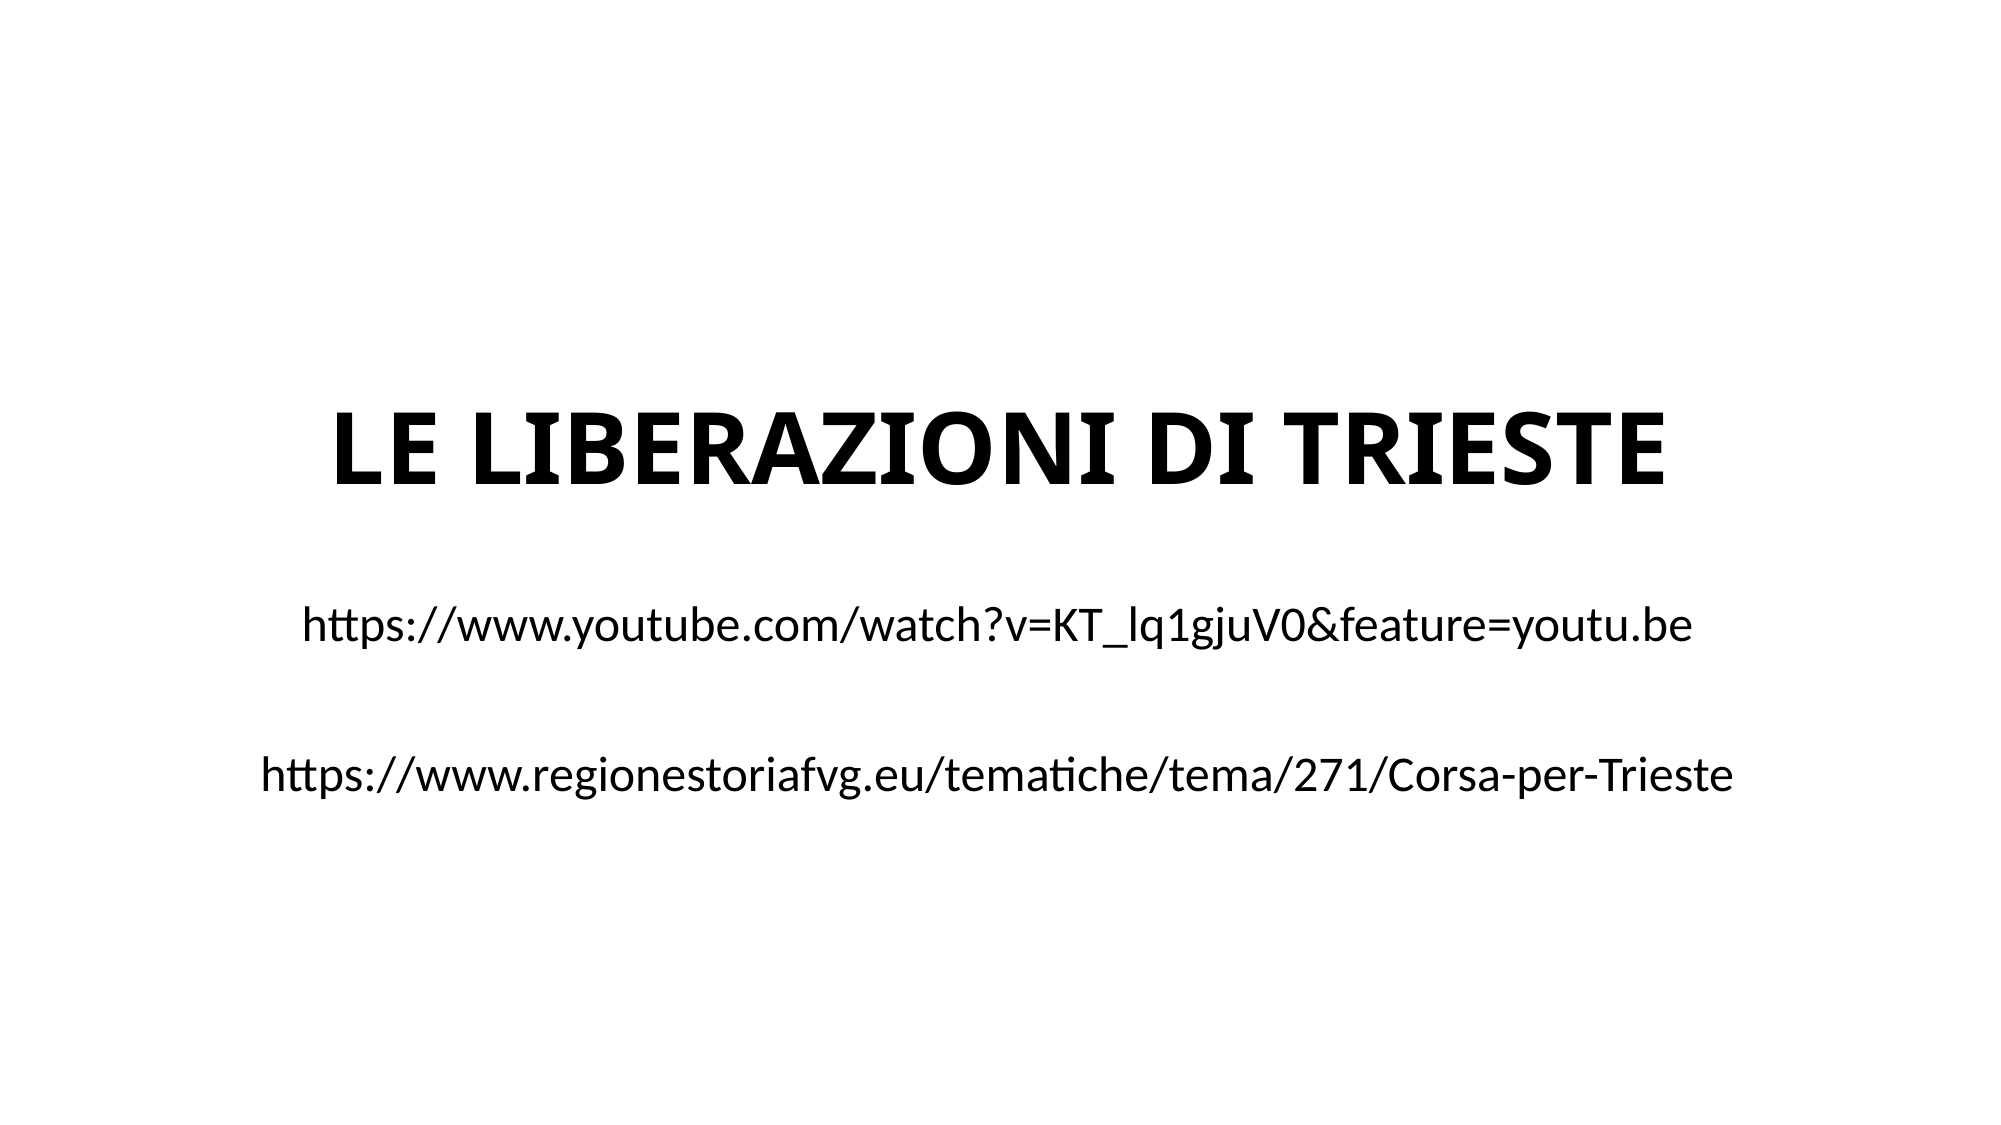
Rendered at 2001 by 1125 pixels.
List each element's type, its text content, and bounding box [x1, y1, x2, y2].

subtitle https://www.youtube.com/watch?v=KT_lq1gjuV0&feature=youtu.be https://www.regionestoriafvg.eu/tematiche/tema/271/Corsa-per-Trieste [81, 590, 1915, 863]
title LE LIBERAZIONI DI TRIESTE [249, 184, 1750, 514]
